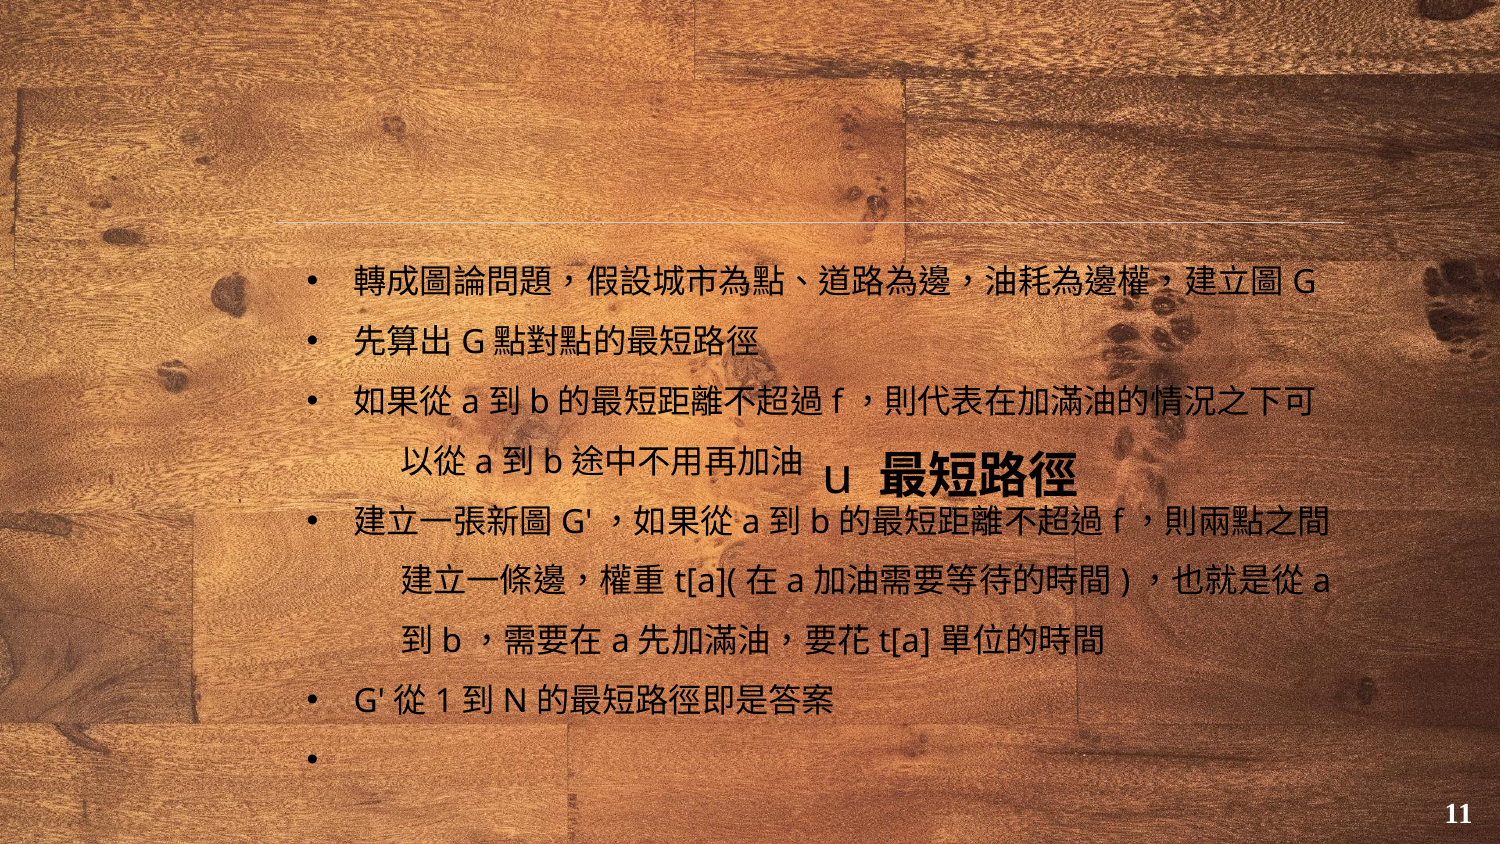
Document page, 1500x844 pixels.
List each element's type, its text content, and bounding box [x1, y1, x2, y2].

title 最短路徑 [255, 117, 1341, 233]
slide_number 11 [1429, 779, 1500, 844]
text_box 轉成圖論問題，假設城市為點、道路為邊，油耗為邊權，建立圖G 先算出G點對點的最短路徑 如果從a到b的最短距離不超過f，則代表在加滿油的情況之下可以從a到b途中不用再加油 建立一張新圖G'，如果從a到b的最短距離不超過f，則兩點之間建立一條邊，權重t[a](在a加油需要等待的時間)，也就是從a到b，需要在a先加滿油，要花t[a]單位的時間 G'從1到N的最短路徑即是答案 [291, 232, 1361, 844]
